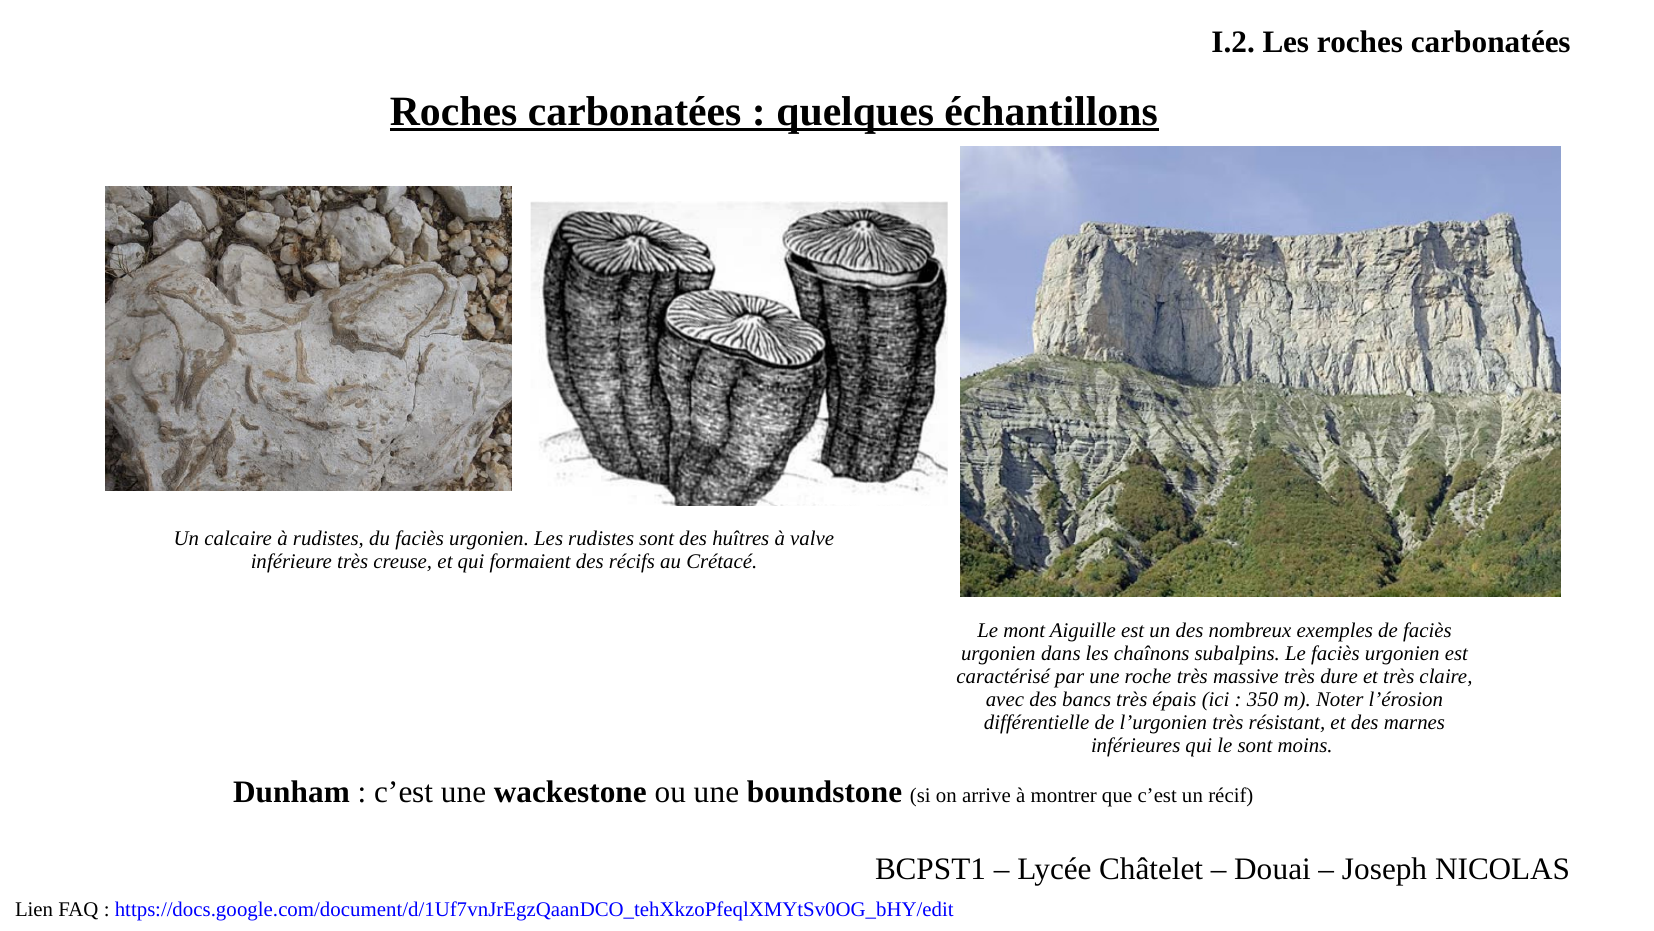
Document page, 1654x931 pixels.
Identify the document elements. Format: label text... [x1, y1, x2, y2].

text_box Roches carbonatées : quelques échantillons [94, 88, 1595, 157]
text_box Un calcaire à rudistes, du faciès urgonien. Les rudistes sont des huîtres à valve inférieure très creuse, et qui formaient des récifs au Crétacé. [150, 526, 858, 626]
text_box Dunham : c’est une wackestone ou une boundstone (si on arrive à montrer que c’est un récif) [233, 745, 1343, 838]
text_box I.2. Les roches carbonatées [638, 5, 1572, 78]
text_box Le mont Aiguille est un des nombreux exemples de faciès urgonien dans les chaînons subalpins. Le faciès urgonien est caractérisé par une roche très massive très dure et très claire, avec des bancs très épais (ici : 350 m). Noter l’érosion différentielle de l’urgonien très résistant, et des marnes inférieures qui le sont moins. [949, 619, 1481, 758]
picture [105, 186, 512, 491]
picture [530, 201, 948, 506]
text_box Lien FAQ : https://docs.google.com/document/d/1Uf7vnJrEgzQaanDCO_tehXkzoPfeqlXMYtSv0OG_bHY/edit [0, 897, 993, 931]
picture [960, 146, 1561, 597]
text_box BCPST1 – Lycée Châtelet – Douai – Joseph NICOLAS [637, 832, 1571, 905]
